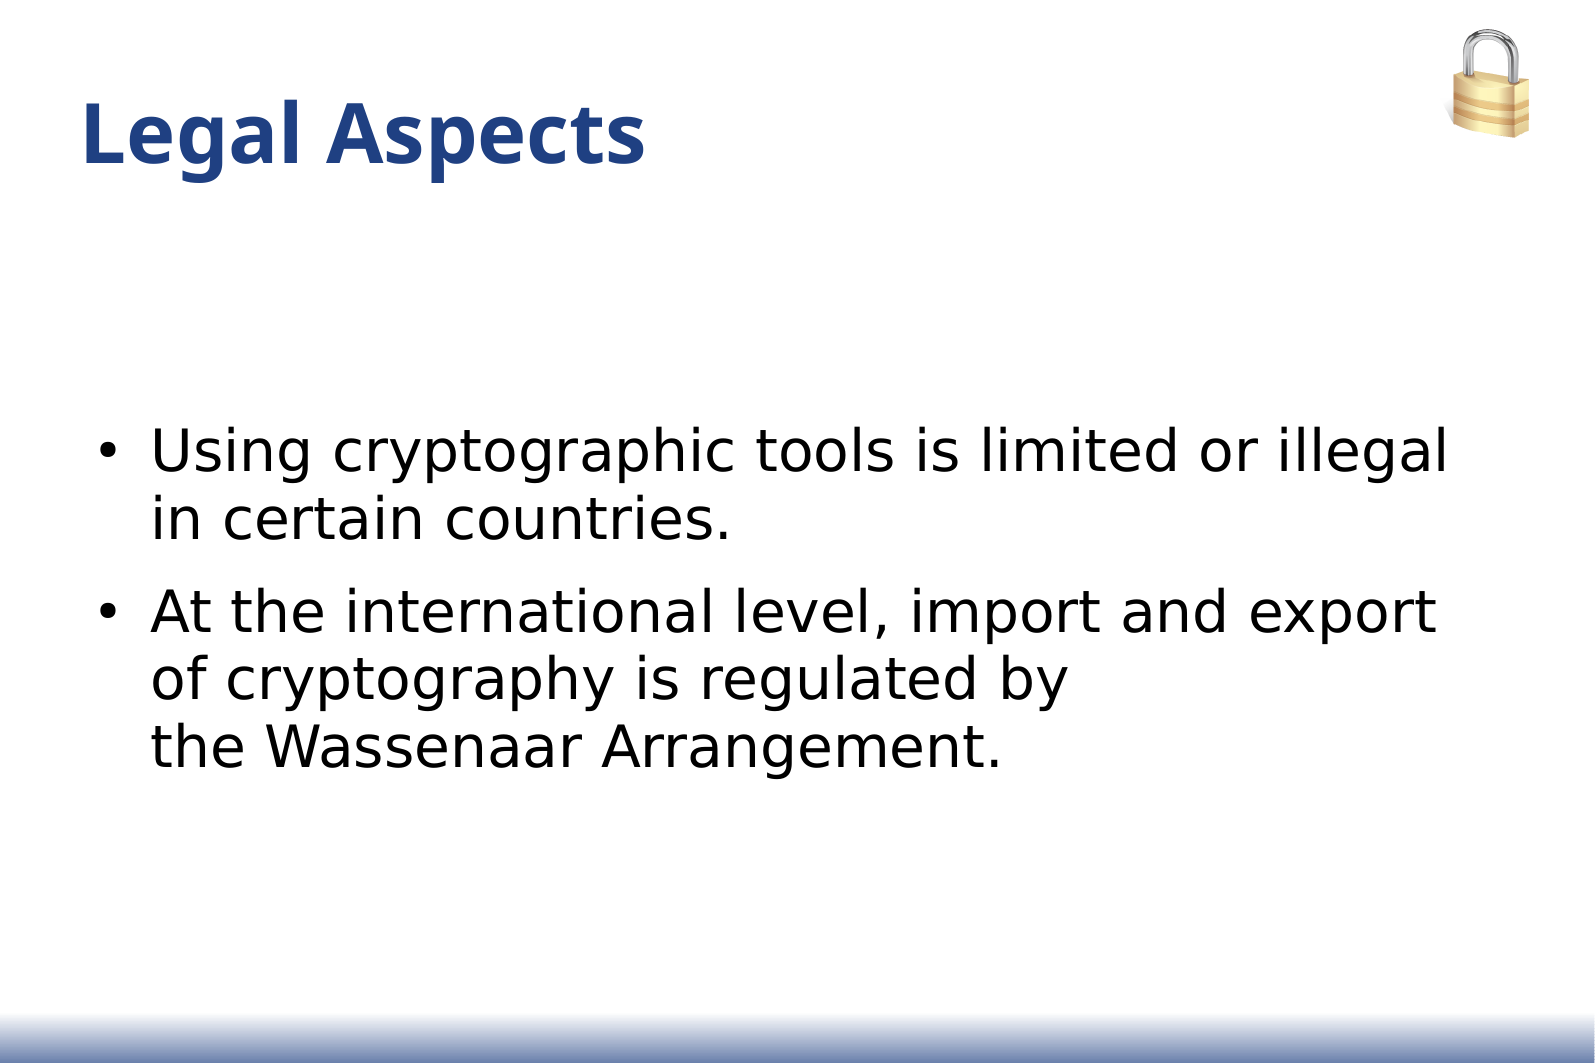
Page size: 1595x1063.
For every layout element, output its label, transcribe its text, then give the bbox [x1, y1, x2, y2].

list Using cryptographic tools is limited or illegal in certain countries. At the international level, import and export of cryptography is regulated by the Wassenaar Arrangement. [79, 248, 1515, 951]
title Legal Aspects [79, 42, 1515, 220]
picture [1423, 25, 1555, 142]
